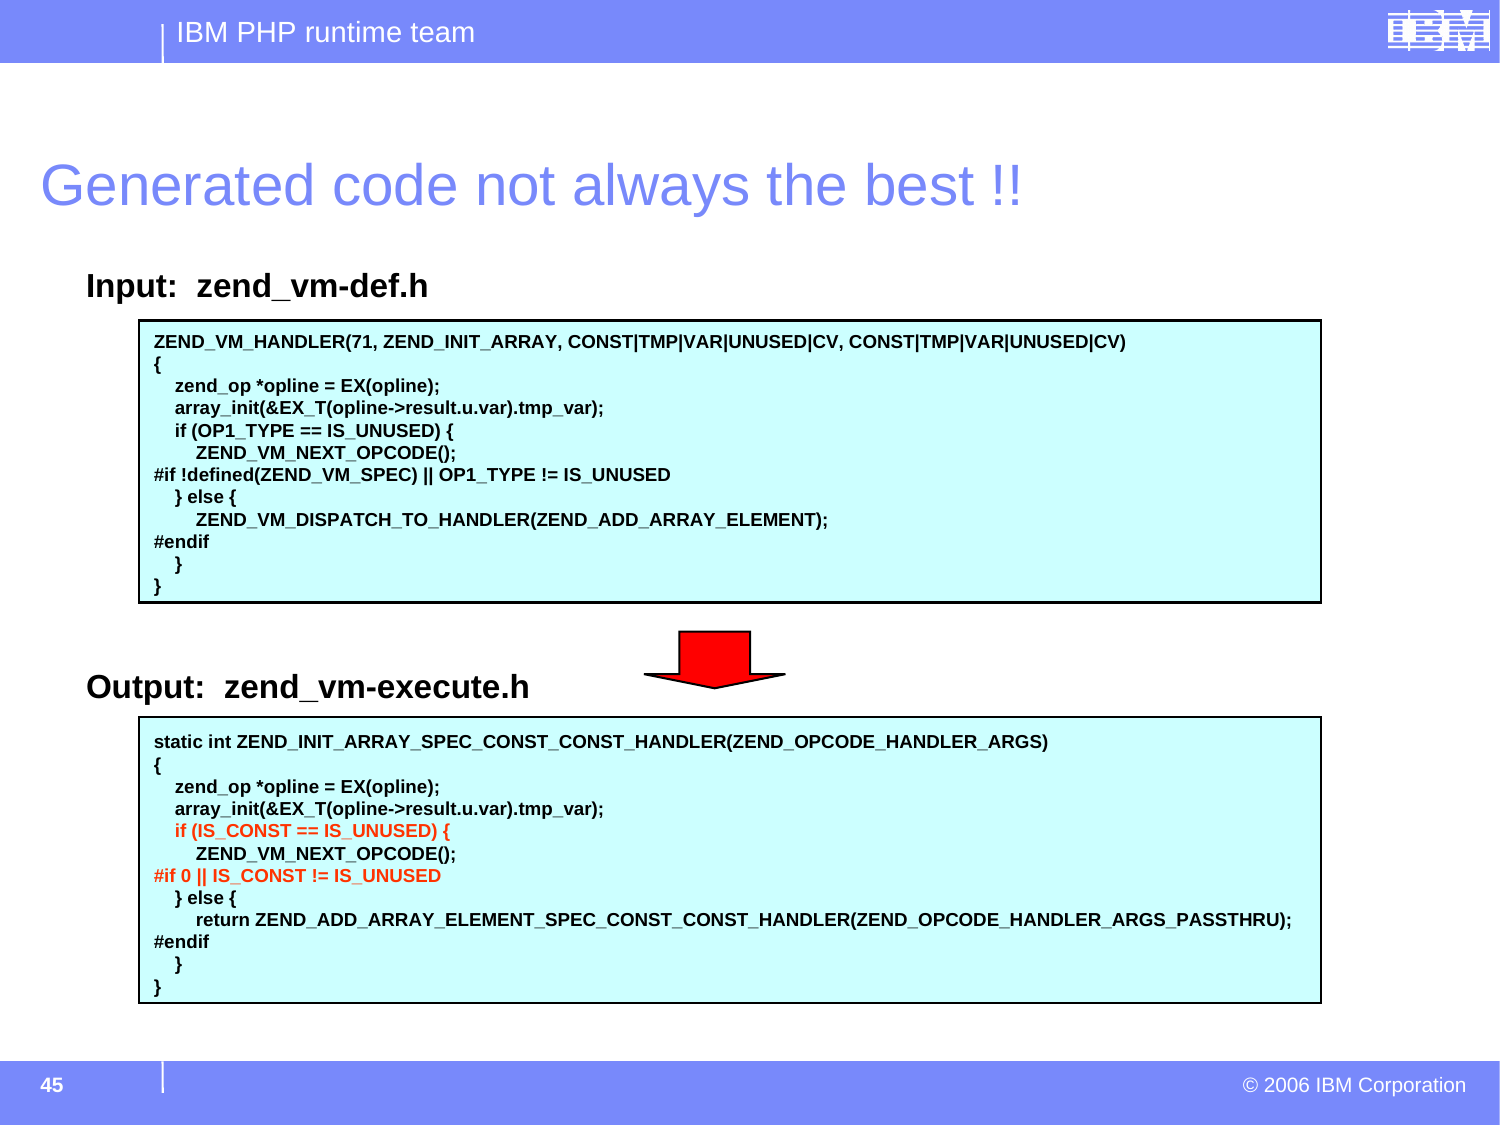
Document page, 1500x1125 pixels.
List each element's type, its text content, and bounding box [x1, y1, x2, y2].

text_box static int ZEND_INIT_ARRAY_SPEC_CONST_CONST_HANDLER(ZEND_OPCODE_HANDLER_ARGS)‏ { zend_op *opline = EX(opline); array_init(&EX_T(opline->result.u.var).tmp_var); if (IS_CONST == IS_UNUSED) { ZEND_VM_NEXT_OPCODE(); #if 0 || IS_CONST != IS_UNUSED } else { return ZEND_ADD_ARRAY_ELEMENT_SPEC_CONST_CONST_HANDLER(ZEND_OPCODE_HANDLER_ARGS_PASSTHRU); #endif } } [139, 716, 1322, 1003]
text_box Input: zend_vm-def.h [71, 259, 581, 312]
text_box [644, 631, 786, 689]
title Generated code not always the best !! [25, 123, 1378, 225]
text_box ZEND_VM_HANDLER(71, ZEND_INIT_ARRAY, CONST|TMP|VAR|UNUSED|CV, CONST|TMP|VAR|UNUSED|CV)‏ { zend_op *opline = EX(opline); array_init(&EX_T(opline->result.u.var).tmp_var); if (OP1_TYPE == IS_UNUSED) { ZEND_VM_NEXT_OPCODE(); #if !defined(ZEND_VM_SPEC) || OP1_TYPE != IS_UNUSED } else { ZEND_VM_DISPATCH_TO_HANDLER(ZEND_ADD_ARRAY_ELEMENT); #endif } } [139, 320, 1322, 603]
text_box Output: zend_vm-execute.h [71, 660, 644, 714]
